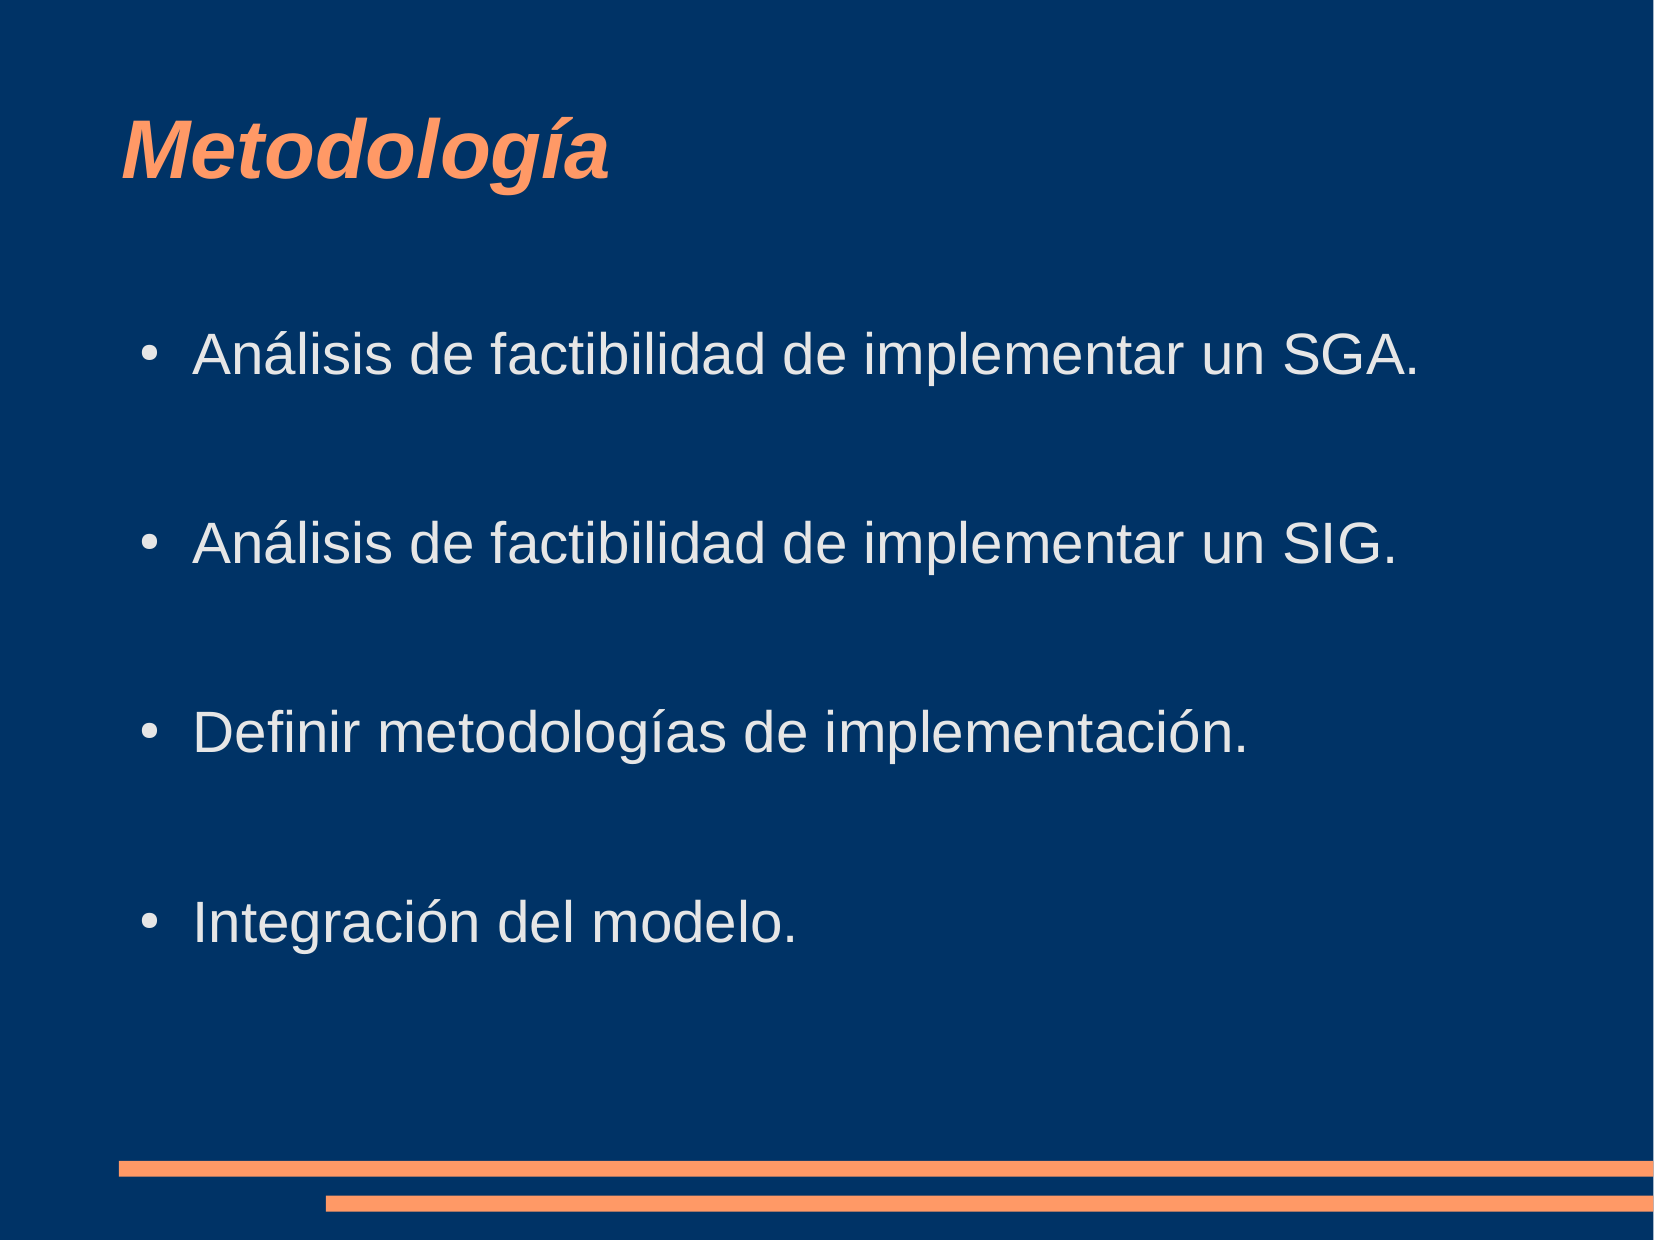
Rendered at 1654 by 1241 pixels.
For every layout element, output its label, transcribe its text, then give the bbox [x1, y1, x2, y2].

list Análisis de factibilidad de implementar un SGA. Análisis de factibilidad de implementar un SIG. Definir metodologías de implementación. Integración del modelo. [121, 322, 1561, 1132]
title Metodología [121, 46, 1534, 254]
